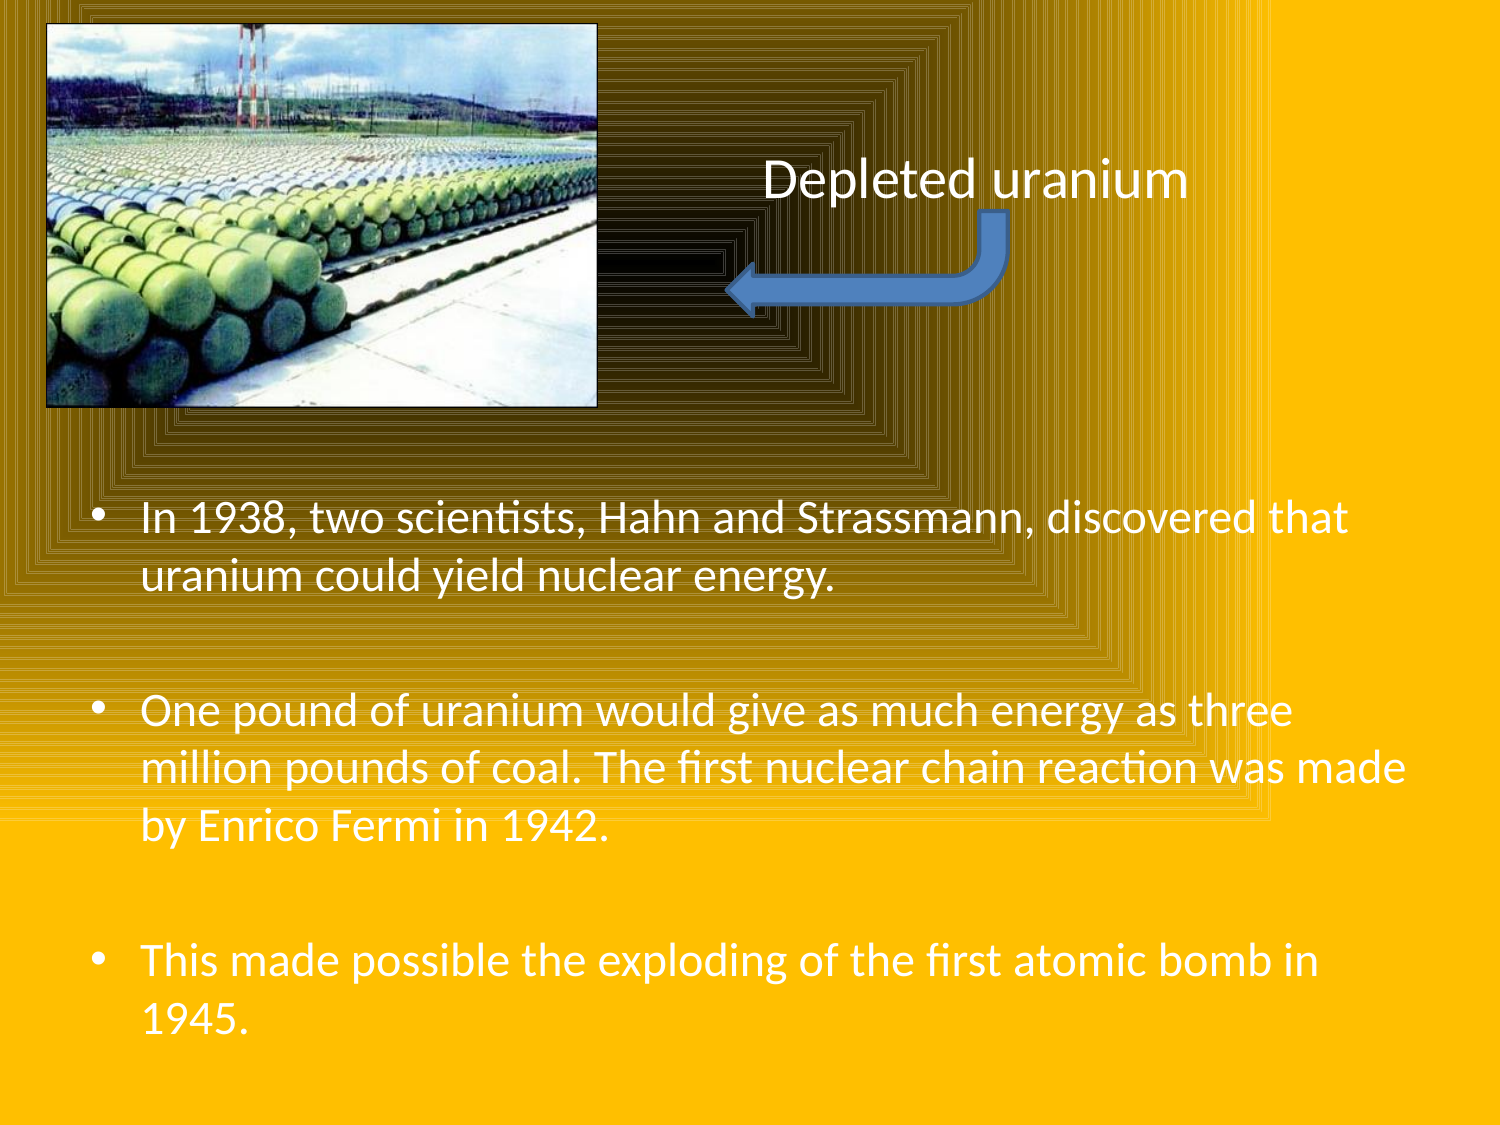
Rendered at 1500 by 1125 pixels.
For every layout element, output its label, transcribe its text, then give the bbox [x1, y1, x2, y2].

list In 1938, two scientists, Hahn and Strassmann, discovered that uranium could yield nuclear energy. One pound of uranium would give as much energy as three million pounds of coal. The first nuclear chain reaction was made by Enrico Fermi in 1942. This made possible the exploding of the first atomic bomb in 1945. [75, 410, 1425, 1055]
picture [46, 23, 598, 408]
title Depleted uranium [726, 105, 1226, 245]
text_box [726, 210, 1008, 317]
